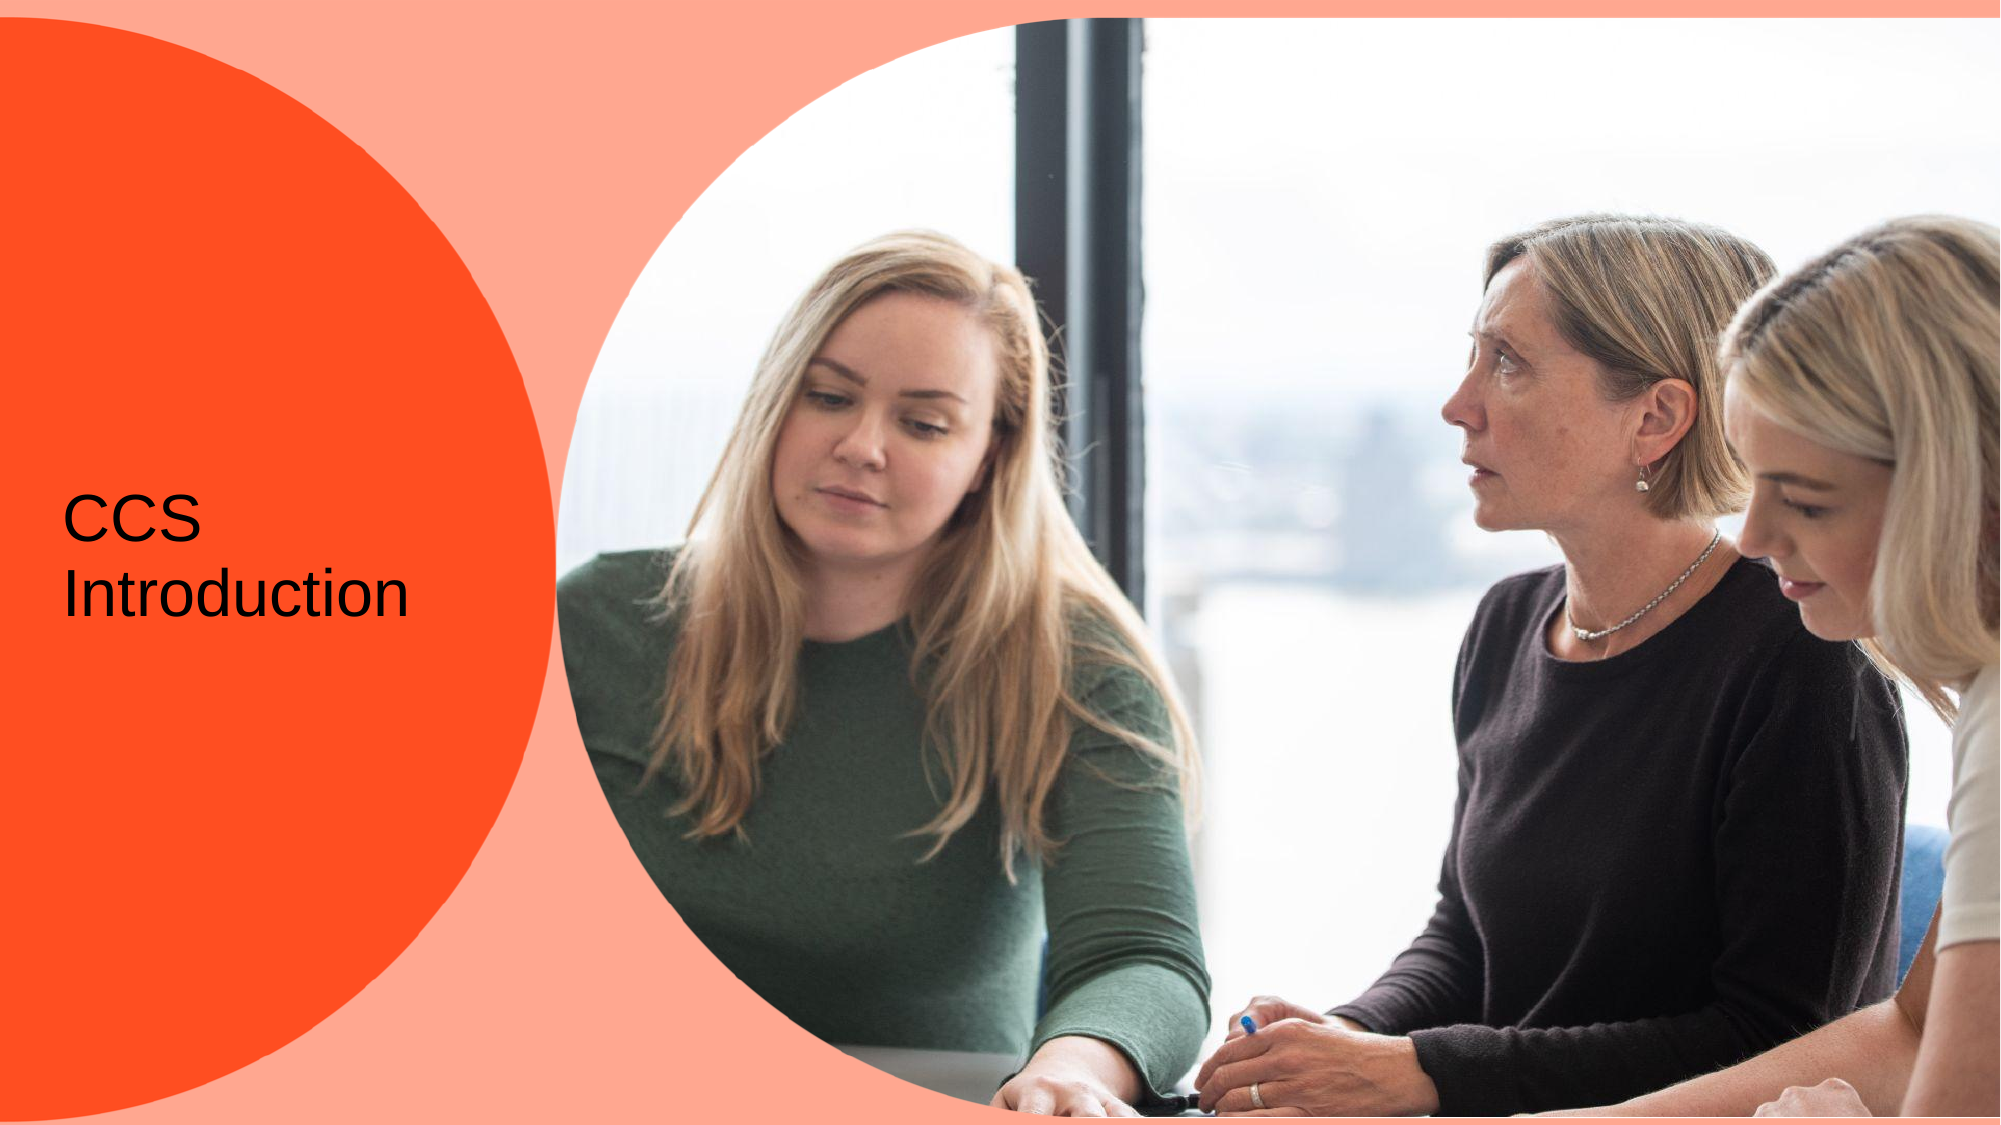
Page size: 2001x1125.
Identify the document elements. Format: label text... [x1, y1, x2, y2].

text_box CCS Introduction [42, 405, 532, 706]
